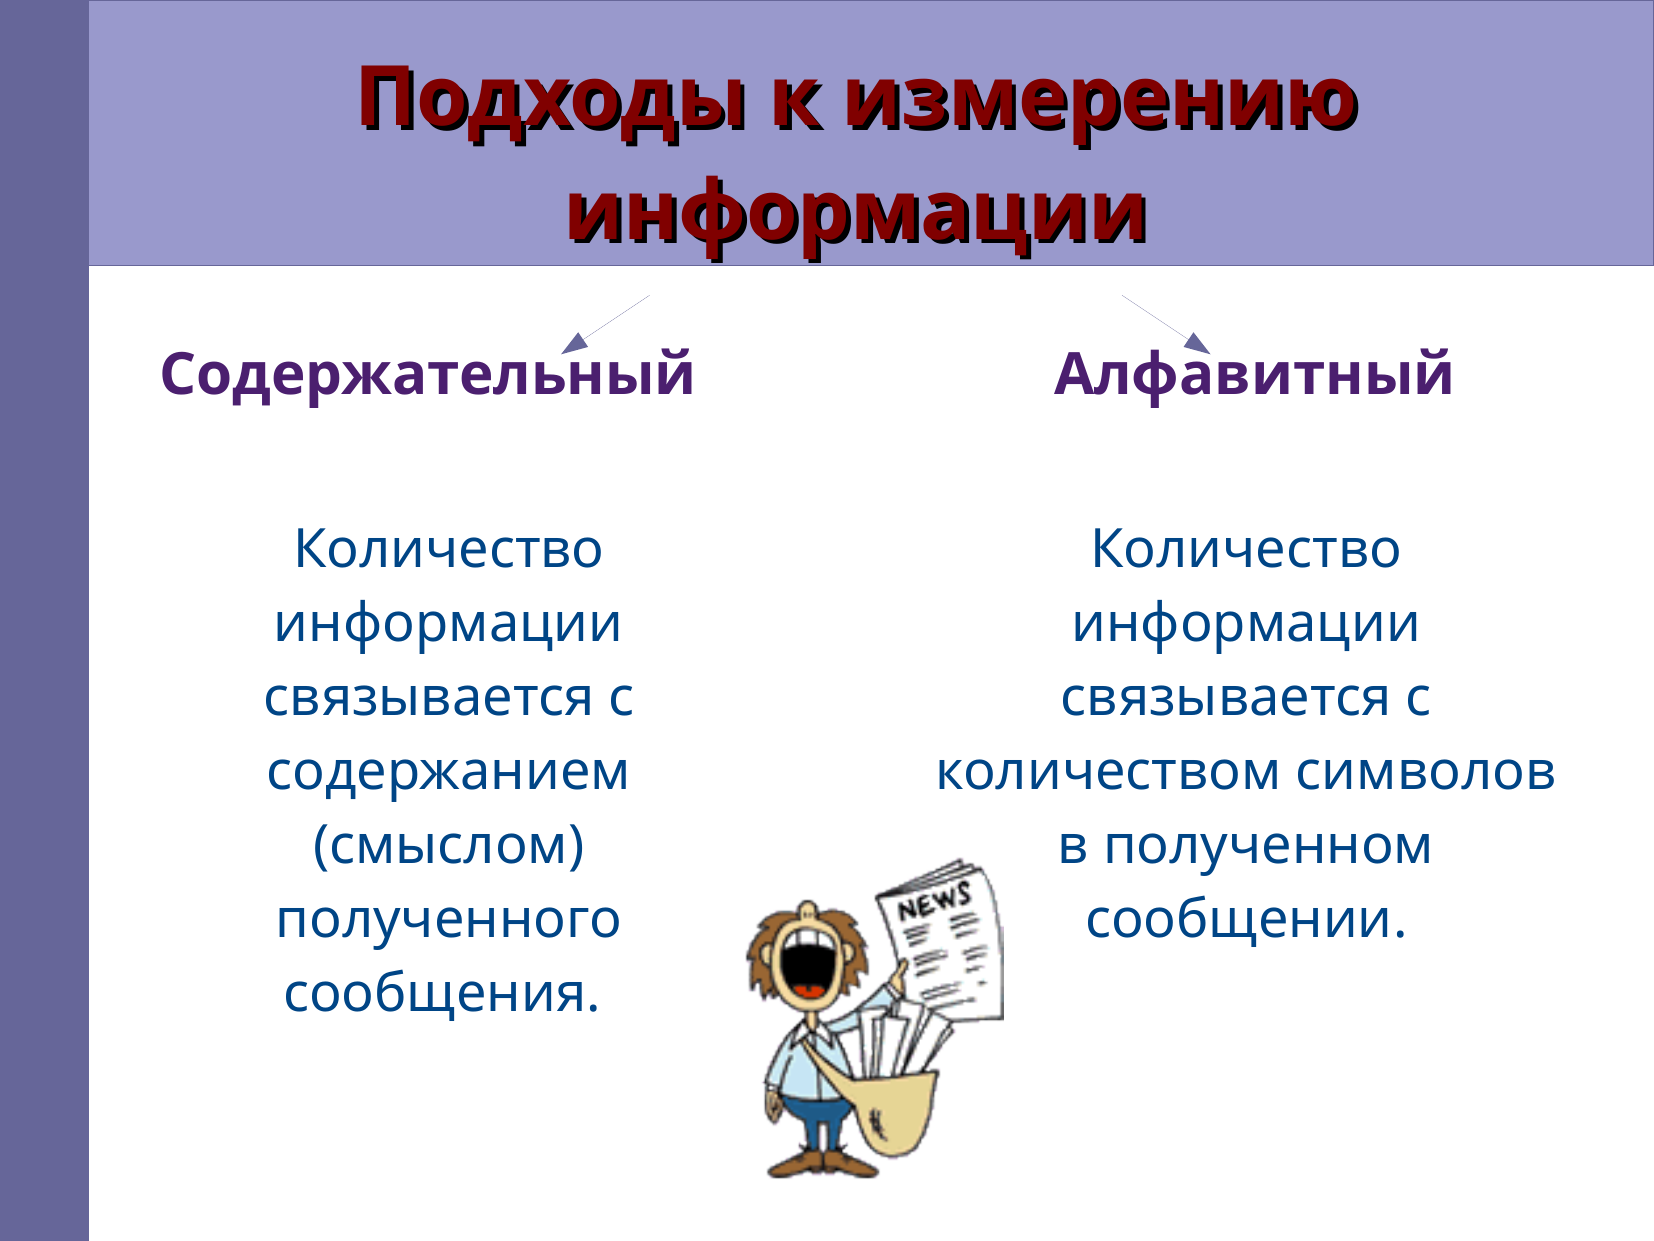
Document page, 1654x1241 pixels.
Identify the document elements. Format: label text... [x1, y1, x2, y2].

picture [744, 840, 1004, 1182]
text_box Количество информации связывается с содержанием (смыслом) полученного сообщения. [118, 501, 781, 1036]
text_box Алфавитный [944, 324, 1565, 416]
text_box Содержательный [118, 324, 739, 416]
text_box Подходы к измерению информации [147, 29, 1565, 262]
text_box Количество информации связывается с количеством символов в полученном сообщении. [915, 501, 1578, 962]
